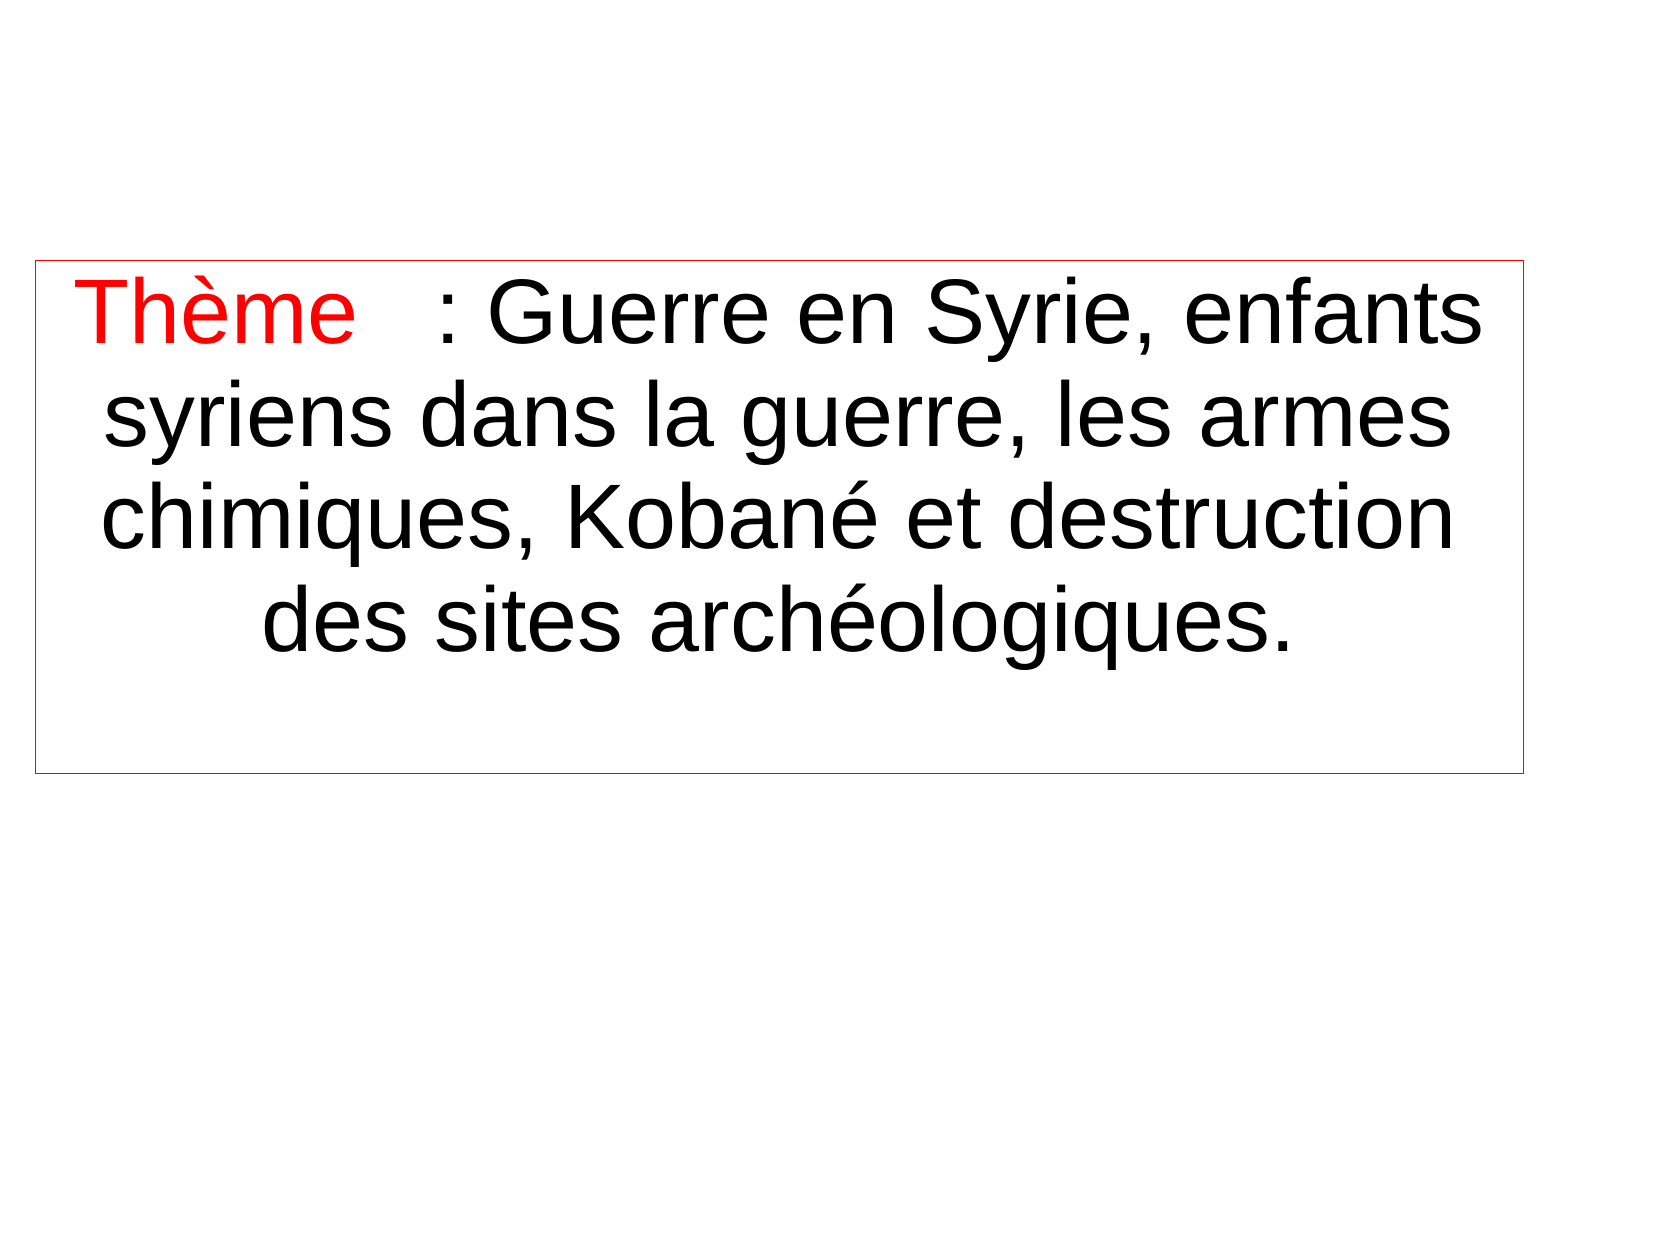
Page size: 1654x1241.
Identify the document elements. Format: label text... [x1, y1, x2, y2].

title Thème : Guerre en Syrie, enfants syriens dans la guerre, les armes chimiques, Kobané et destruction des sites archéologiques. [35, 260, 1524, 774]
